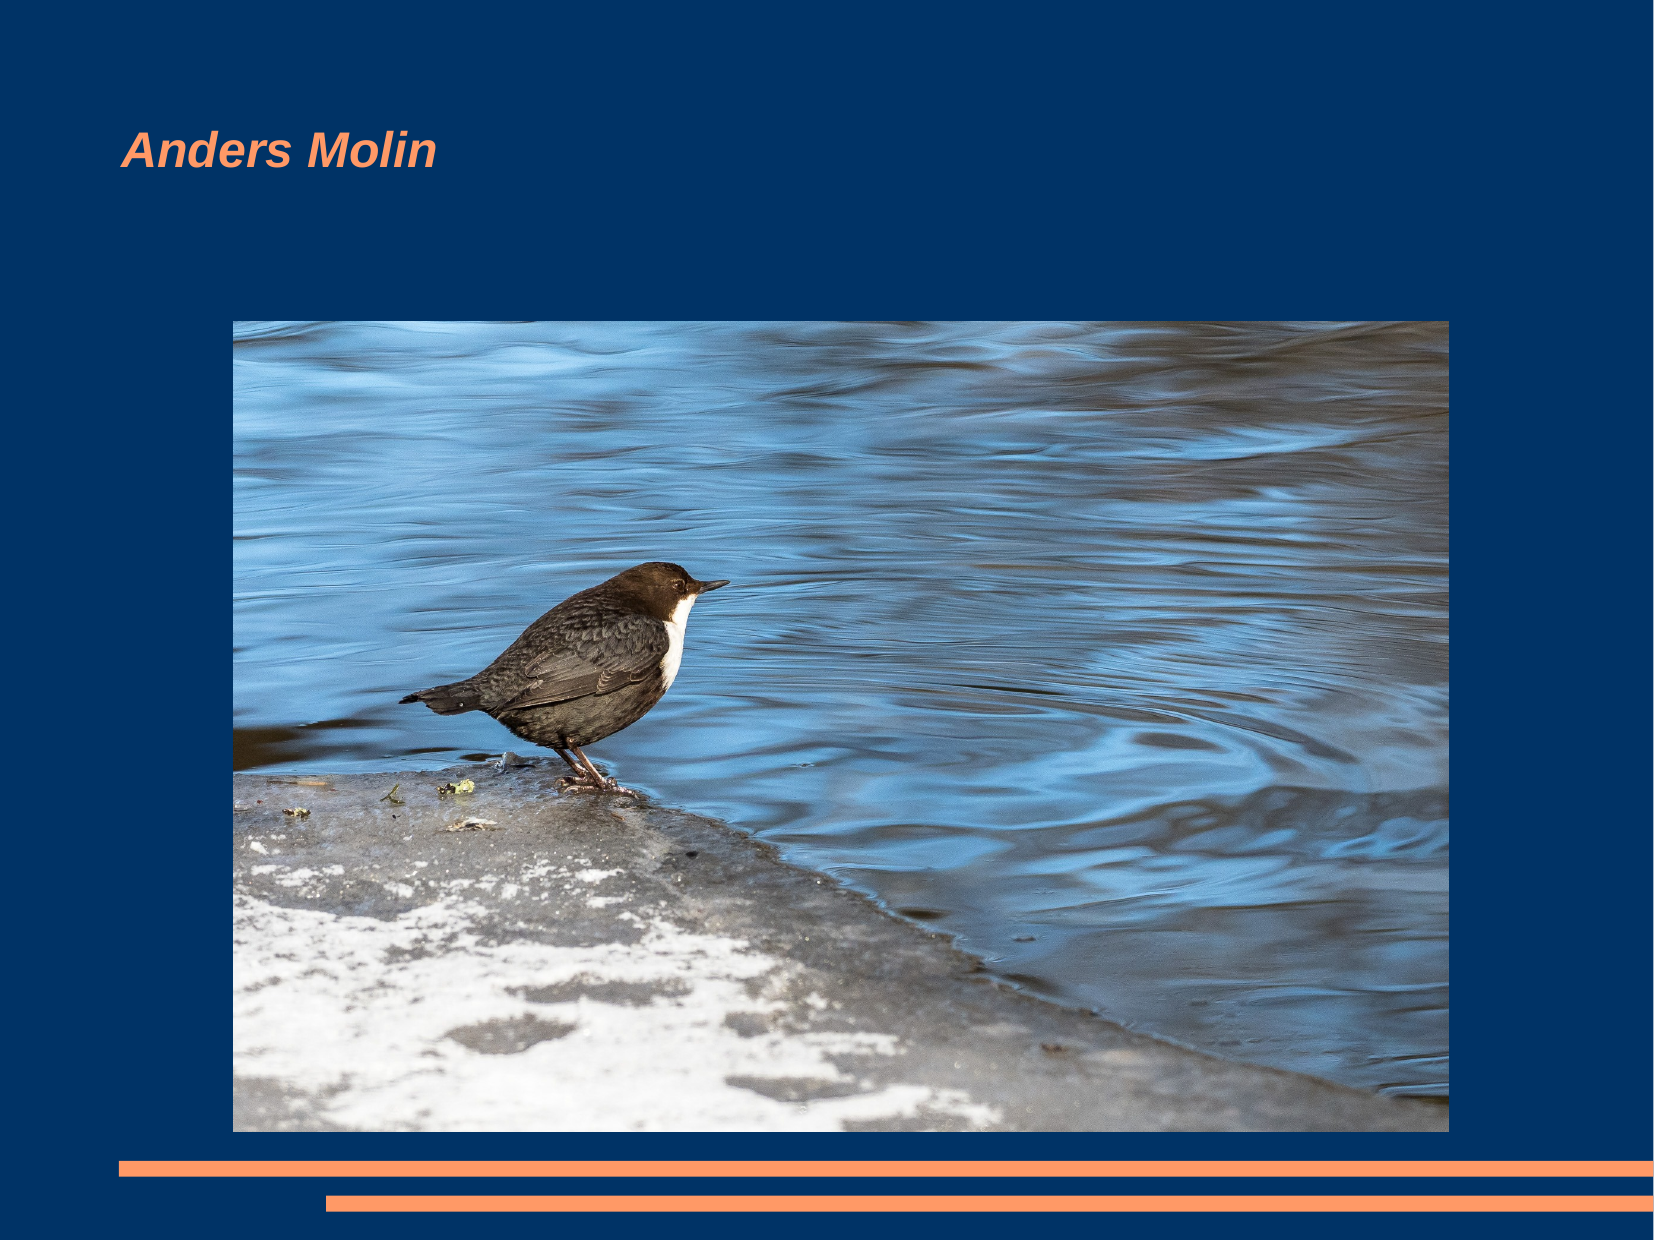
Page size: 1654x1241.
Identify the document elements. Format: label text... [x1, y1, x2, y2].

title Anders Molin [121, 46, 1534, 254]
picture [233, 321, 1449, 1132]
